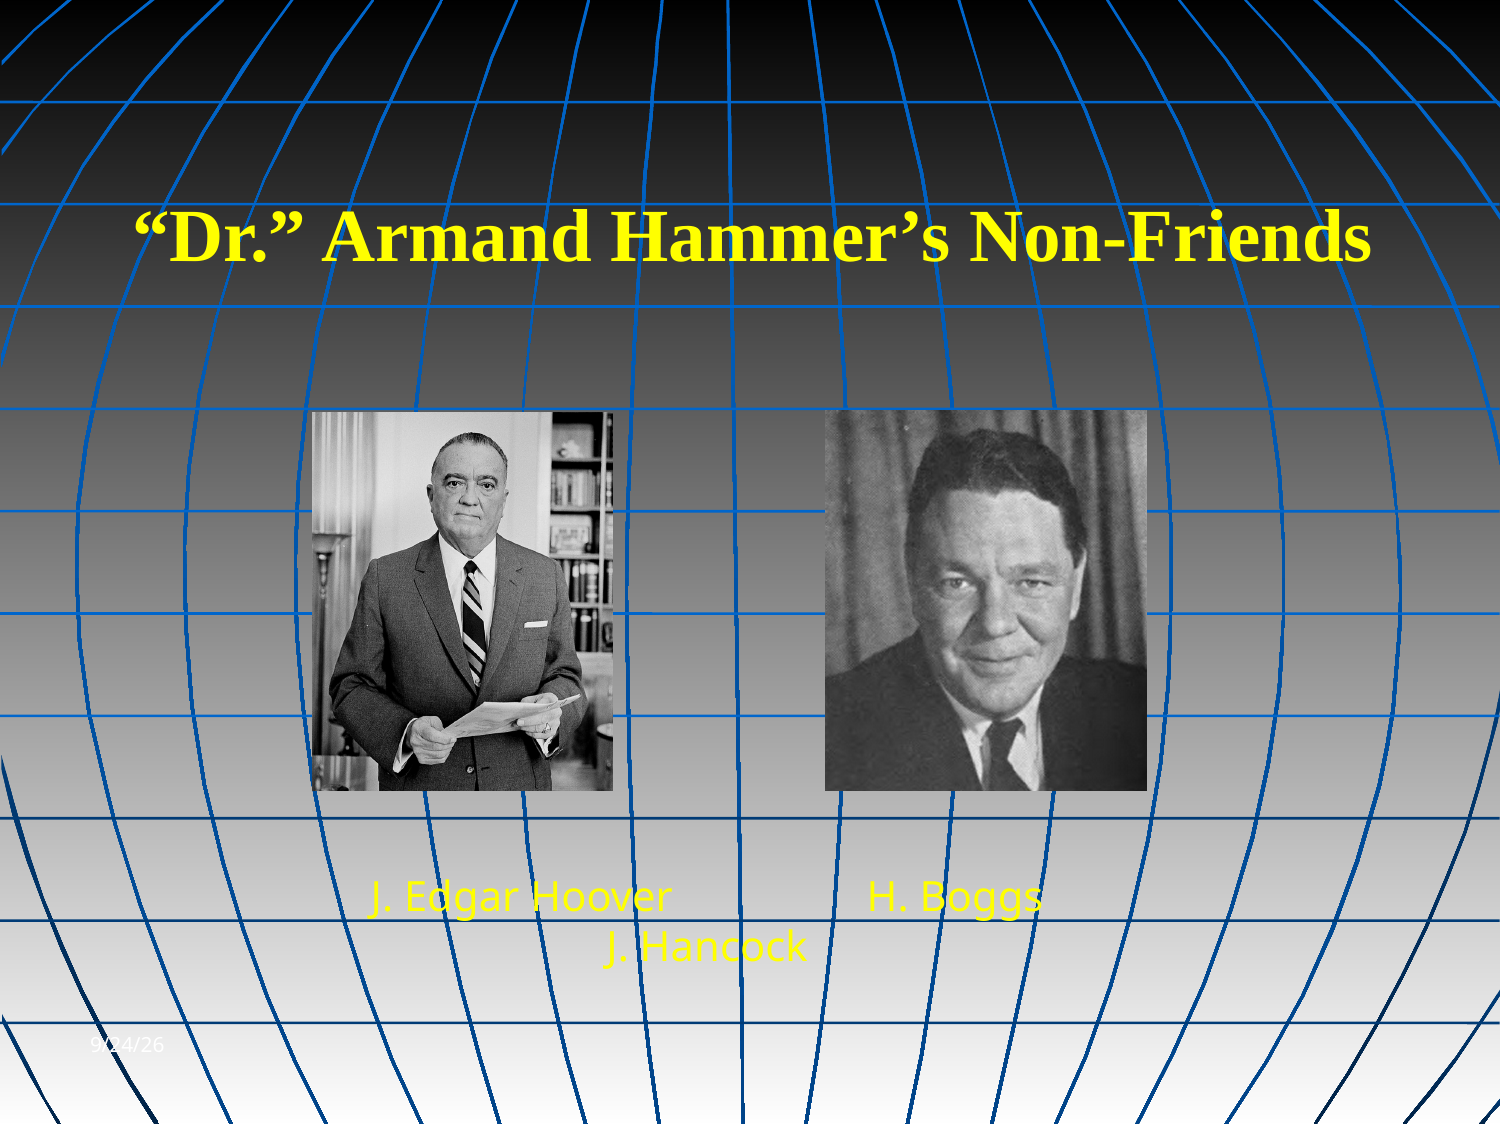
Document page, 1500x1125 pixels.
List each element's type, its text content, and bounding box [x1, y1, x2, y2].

text_box J. Edgar Hoover H. Boggs J. Hancock [37, 862, 1388, 978]
picture [312, 412, 613, 791]
slide_number 6/27/17 [75, 1024, 425, 1100]
picture [825, 410, 1147, 791]
title “Dr.” Armand Hammer’s Non-Friends [75, 149, 1450, 313]
